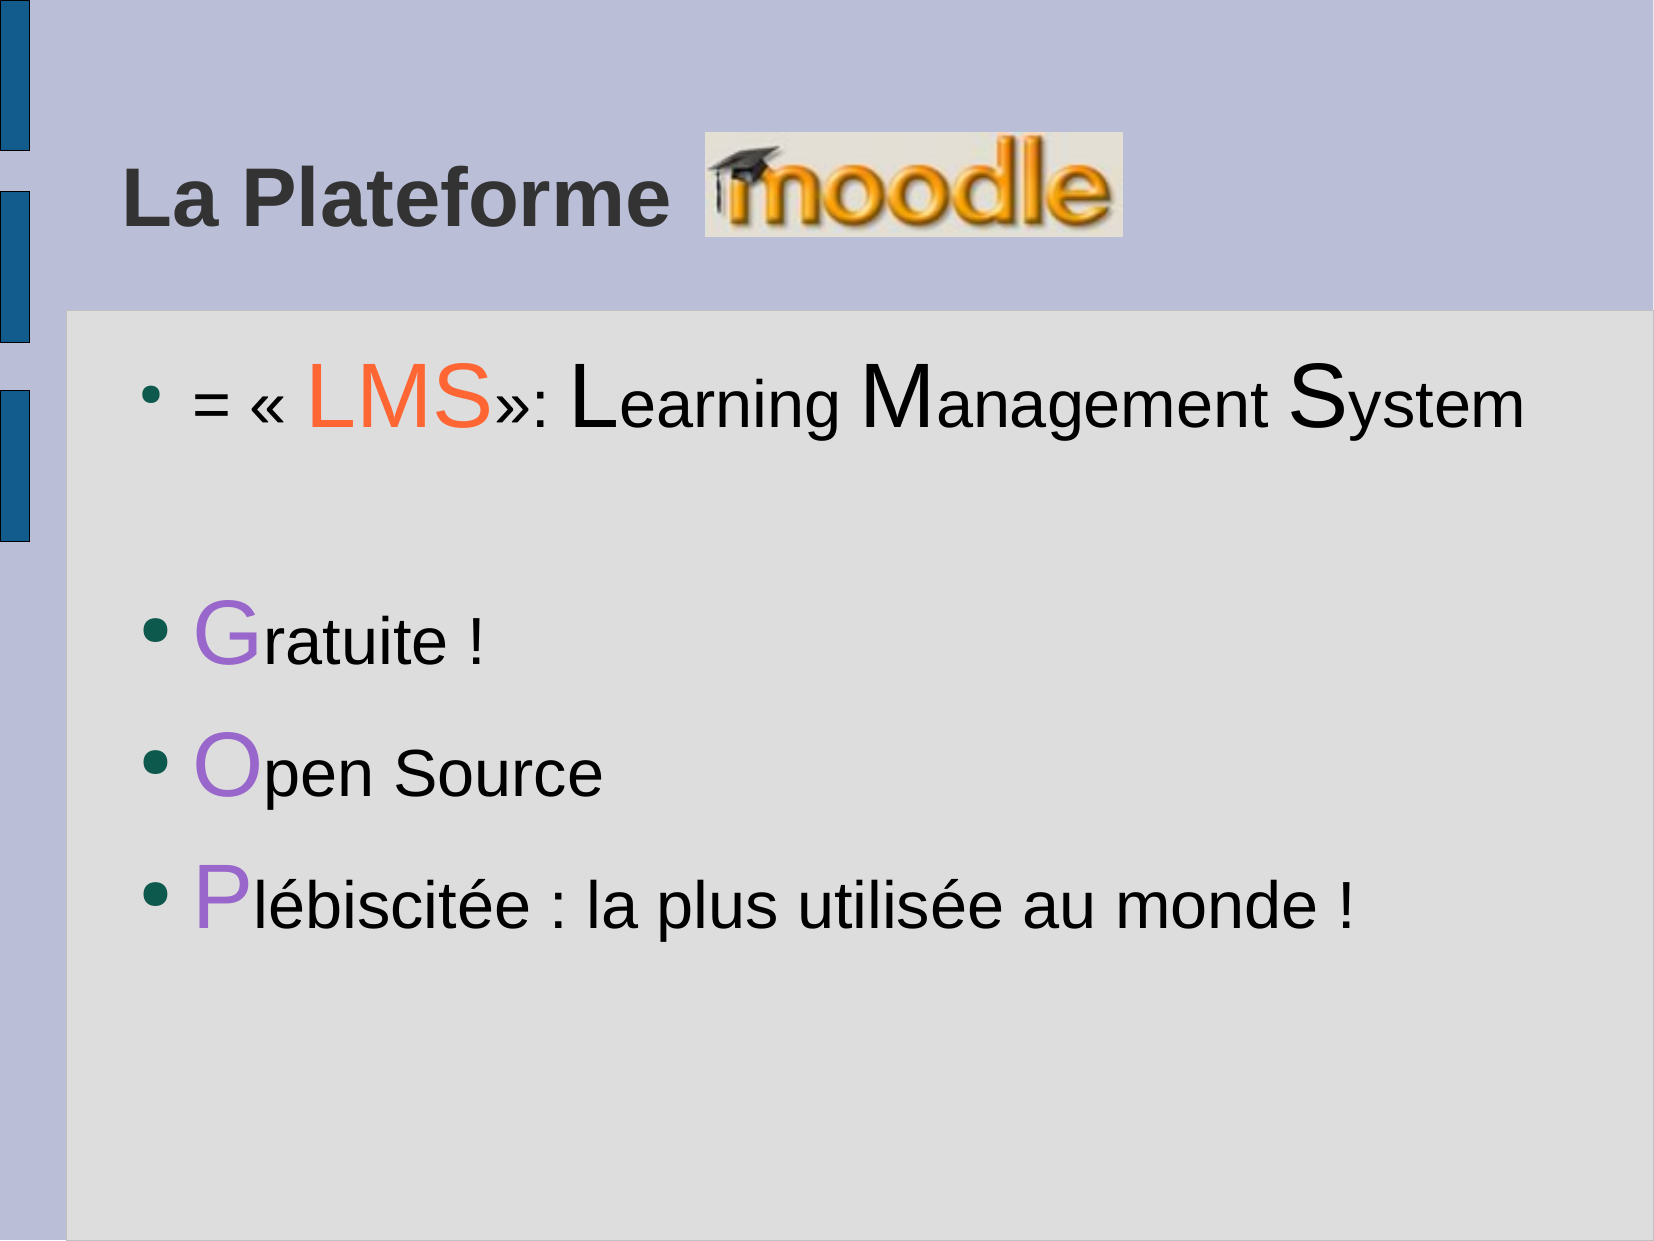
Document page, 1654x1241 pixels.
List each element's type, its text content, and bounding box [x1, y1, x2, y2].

picture [705, 132, 1123, 237]
title La Plateforme [121, 98, 1534, 291]
list = « LMS»: Learning Management System Gratuite ! Open Source Plébiscitée : la plus utilisée au monde ! [121, 344, 1534, 1112]
